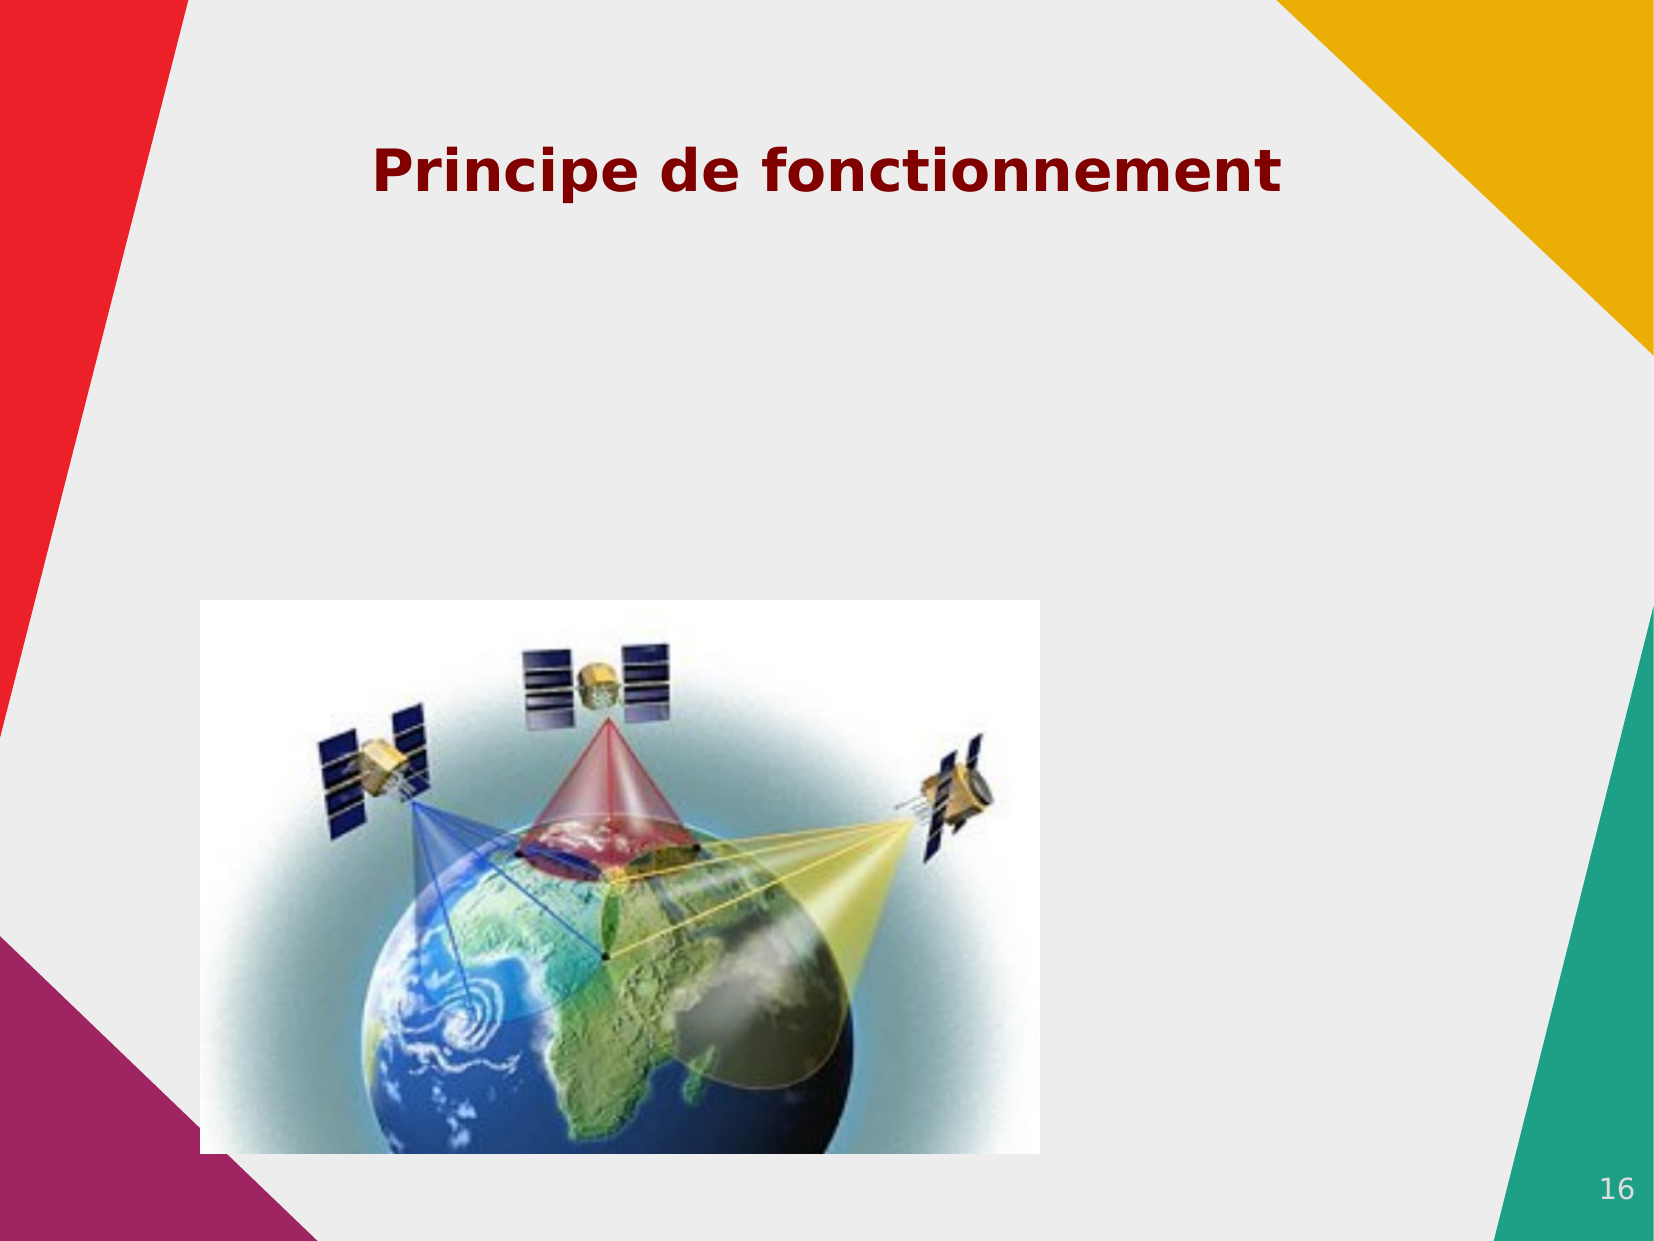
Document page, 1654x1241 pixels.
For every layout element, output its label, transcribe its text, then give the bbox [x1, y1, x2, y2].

title Principe de fonctionnement [114, 73, 1539, 271]
picture [200, 600, 1040, 1154]
